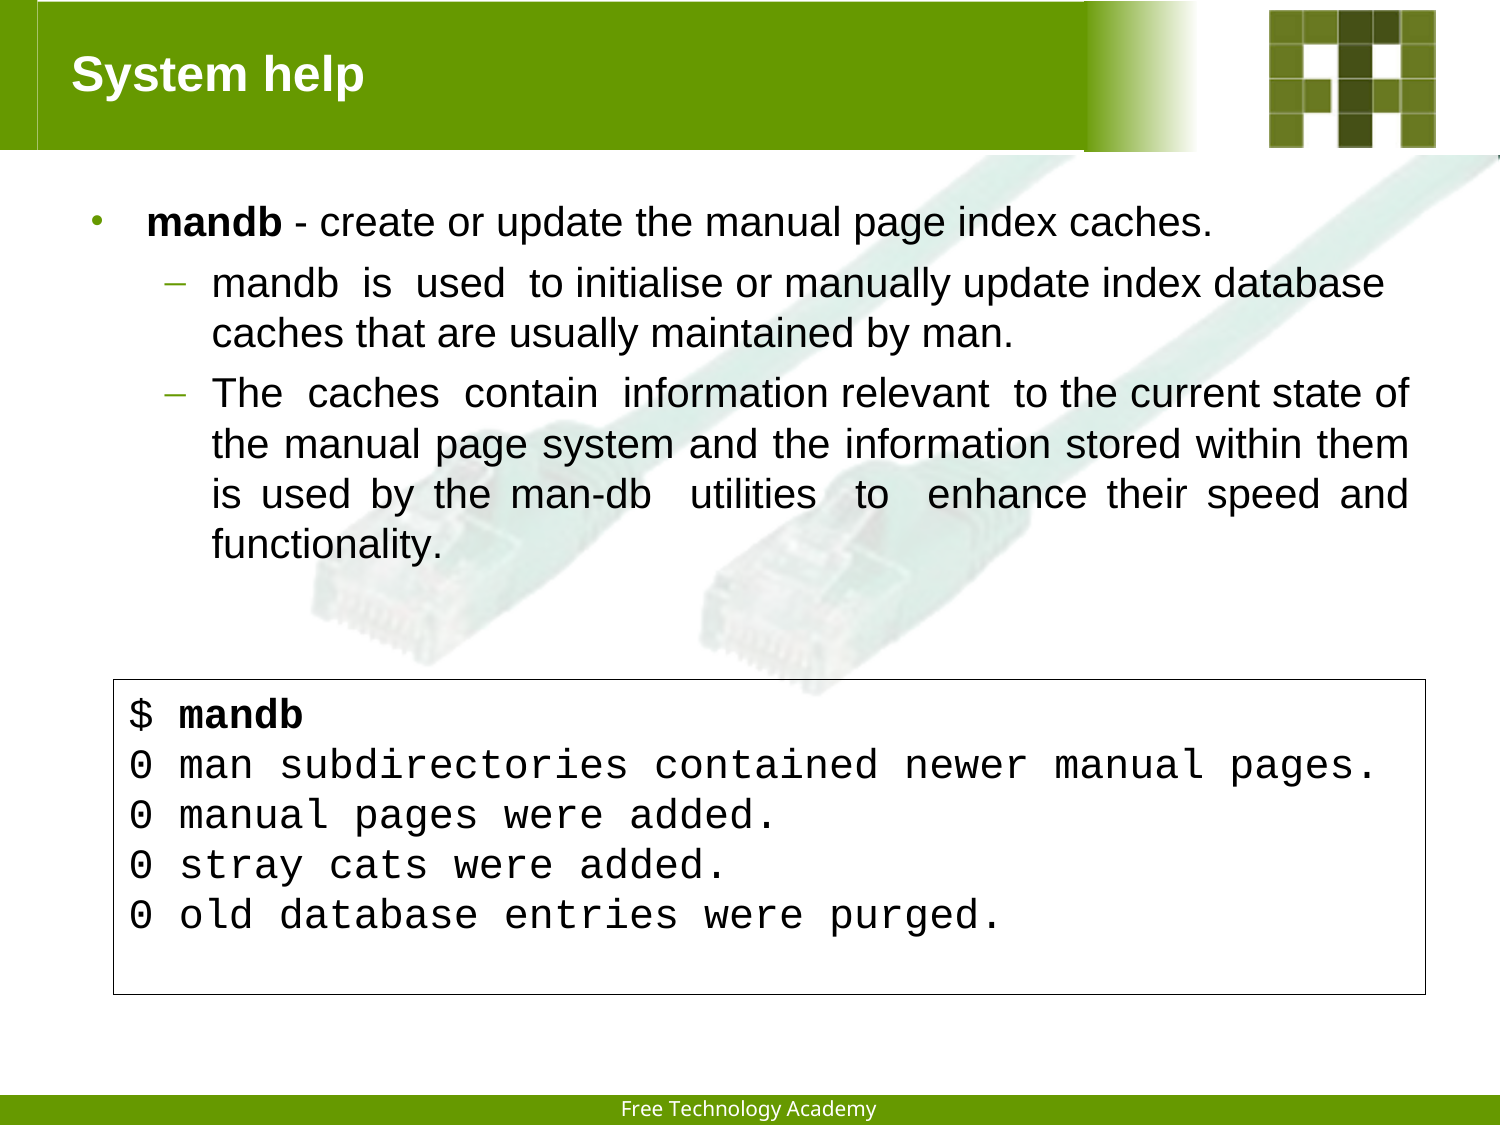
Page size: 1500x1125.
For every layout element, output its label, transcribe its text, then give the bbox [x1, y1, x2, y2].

title System help [56, 1, 1107, 152]
text_box $ mandb 0 man subdirectories contained newer manual pages. 0 manual pages were added. 0 stray cats were added. 0 old database entries were purged. [113, 679, 1426, 995]
picture [1269, 10, 1436, 148]
list mandb - create or update the manual page index caches. mandb is used to initialise or manually update index database caches that are usually maintained by man. The caches contain information relevant to the current state of the manual page system and the information stored within them is used by the man-db utilities to enhance their speed and functionality. [75, 187, 1426, 1065]
